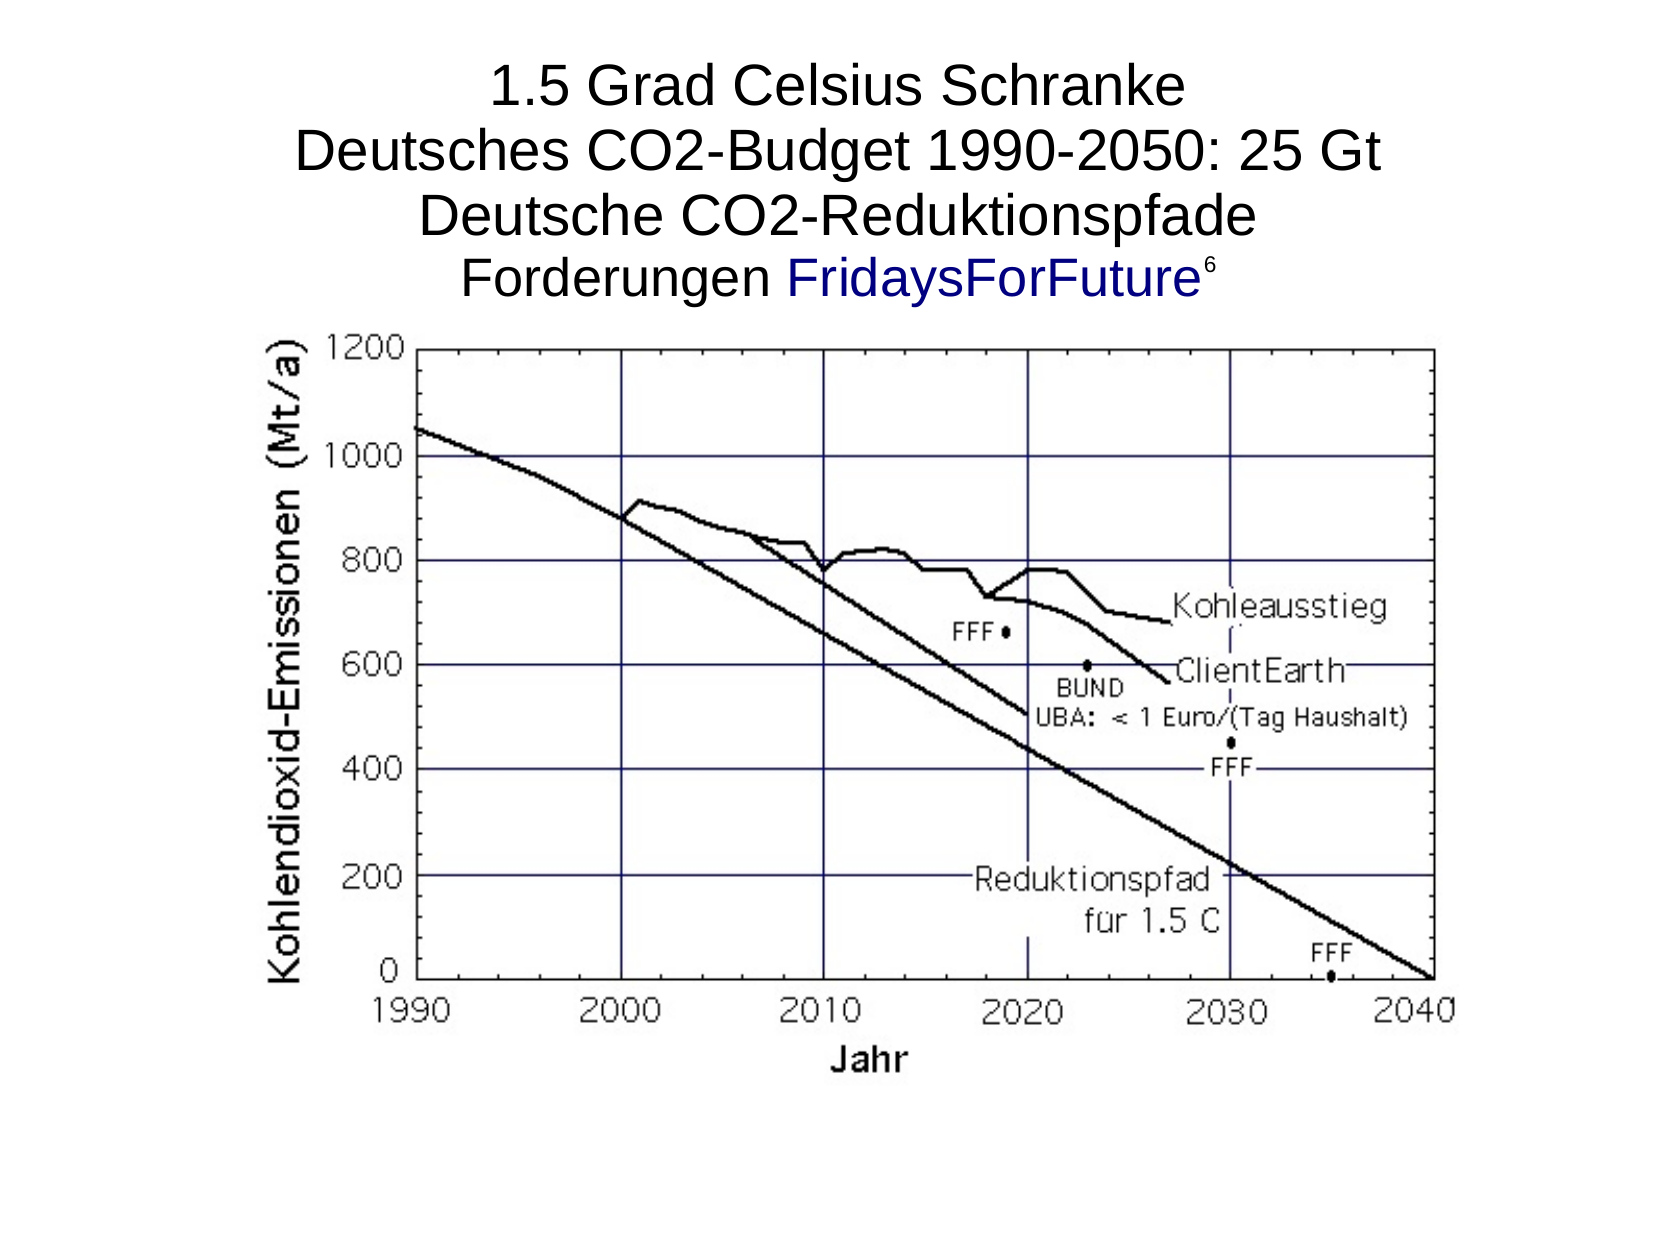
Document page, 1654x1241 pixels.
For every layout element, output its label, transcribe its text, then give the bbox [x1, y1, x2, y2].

picture [208, 318, 1459, 1152]
title 1.5 Grad Celsius Schranke Deutsches CO2-Budget 1990-2050: 25 Gt Deutsche CO2-Reduktionspfade Forderungen FridaysForFuture6 [94, 52, 1583, 309]
